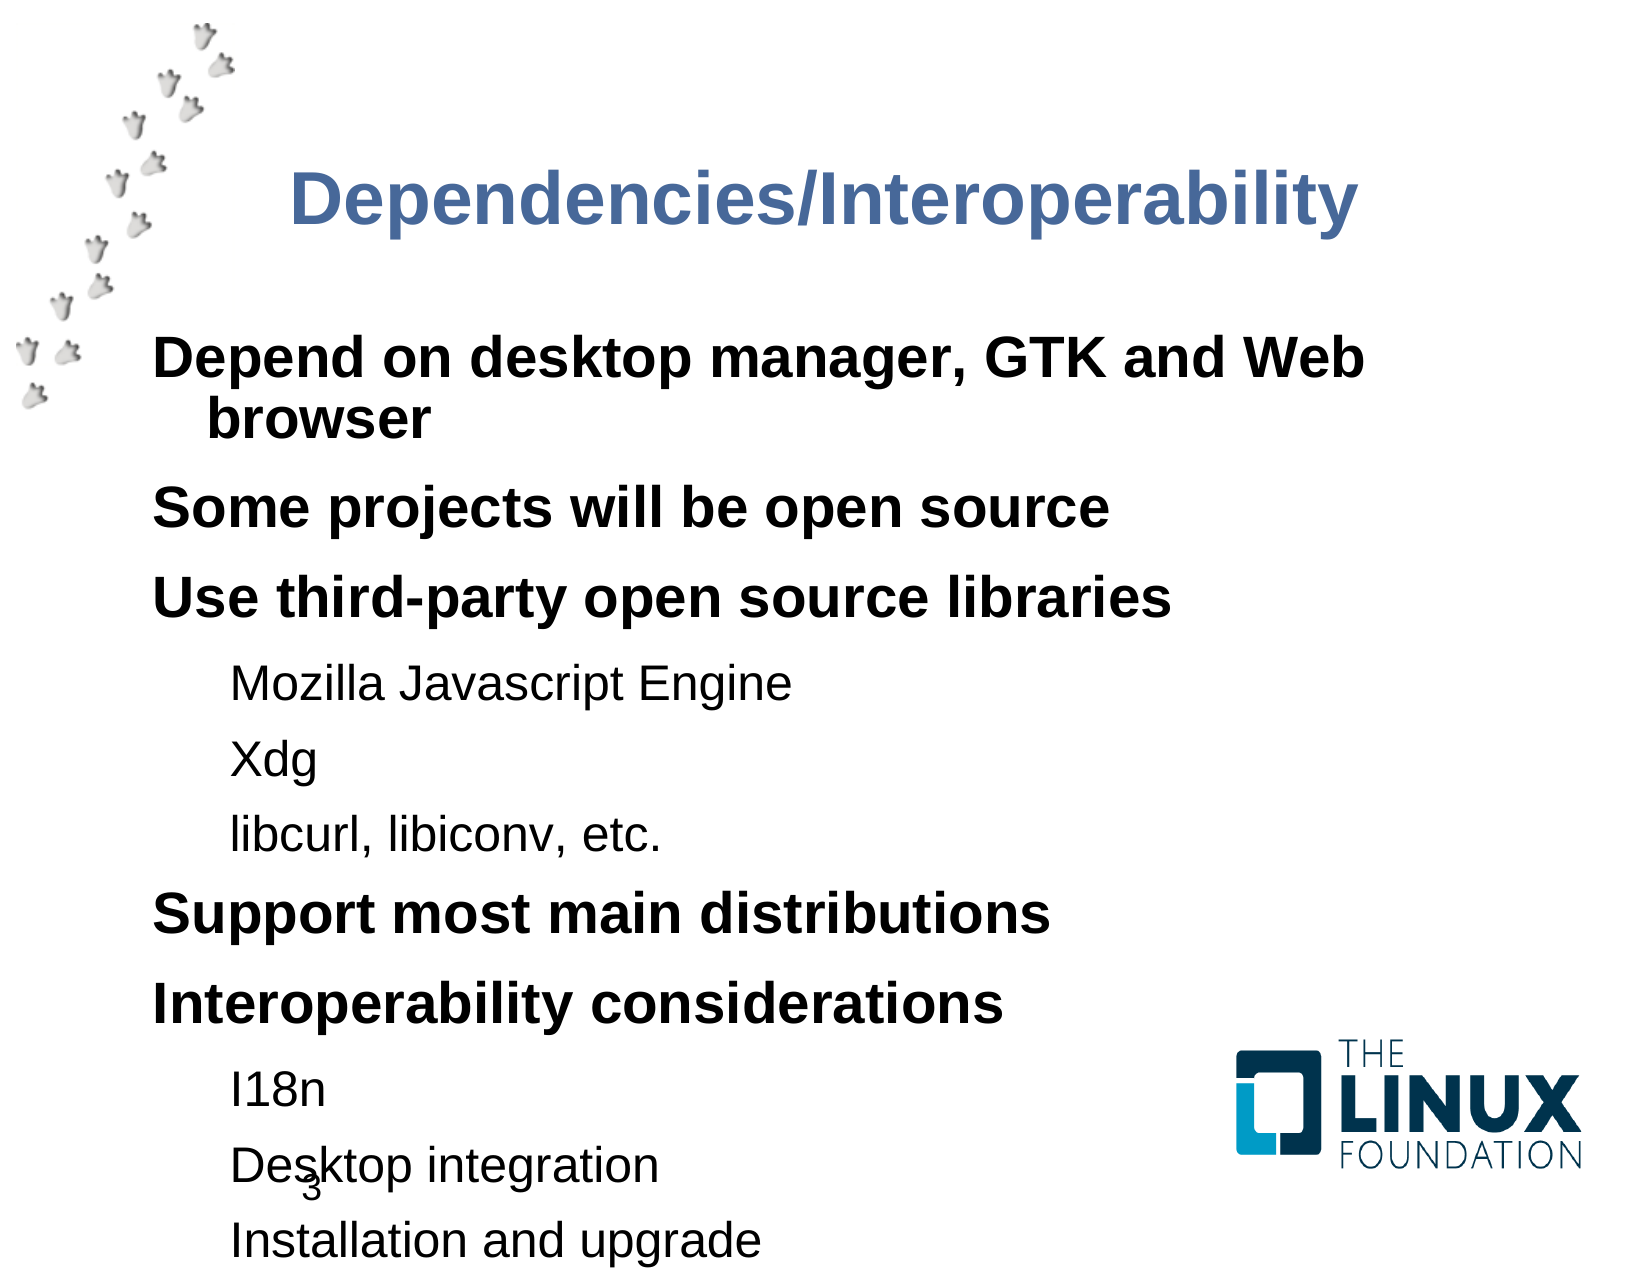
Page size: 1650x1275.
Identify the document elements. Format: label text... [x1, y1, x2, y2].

picture [1515, 1012, 1613, 1200]
list Depend on desktop manager, GTK and Web browser Some projects will be open source Use third-party open source libraries Mozilla Javascript Engine Xdg libcurl, libiconv, etc. Support most main distributions Interoperability considerations I18n Desktop integration Installation and upgrade C++ library [135, 329, 1515, 1275]
picture [16, 23, 235, 430]
title Dependencies/Interoperability [135, 104, 1515, 299]
